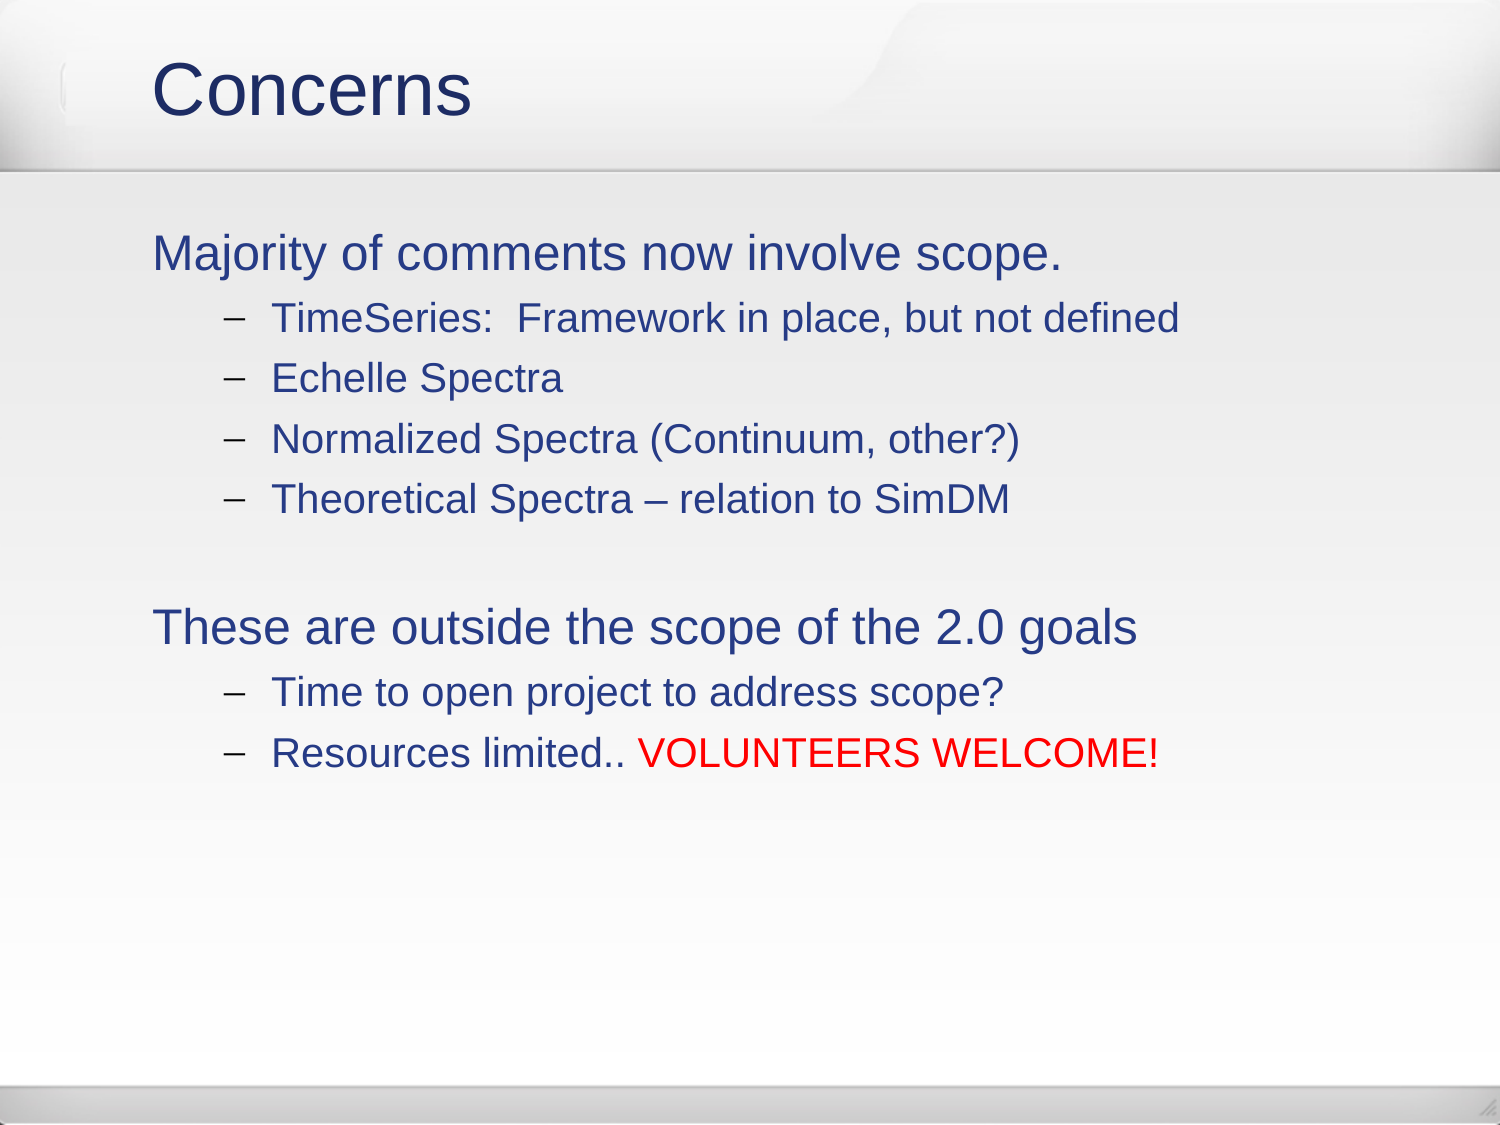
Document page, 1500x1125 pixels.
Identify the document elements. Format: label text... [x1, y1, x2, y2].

list Majority of comments now involve scope. TimeSeries: Framework in place, but not defined Echelle Spectra Normalized Spectra (Continuum, other?) Theoretical Spectra – relation to SimDM These are outside the scope of the 2.0 goals Time to open project to address scope? Resources limited.. VOLUNTEERS WELCOME! [137, 212, 1406, 865]
title Concerns [137, 28, 1399, 139]
picture [0, 0, 1500, 1125]
